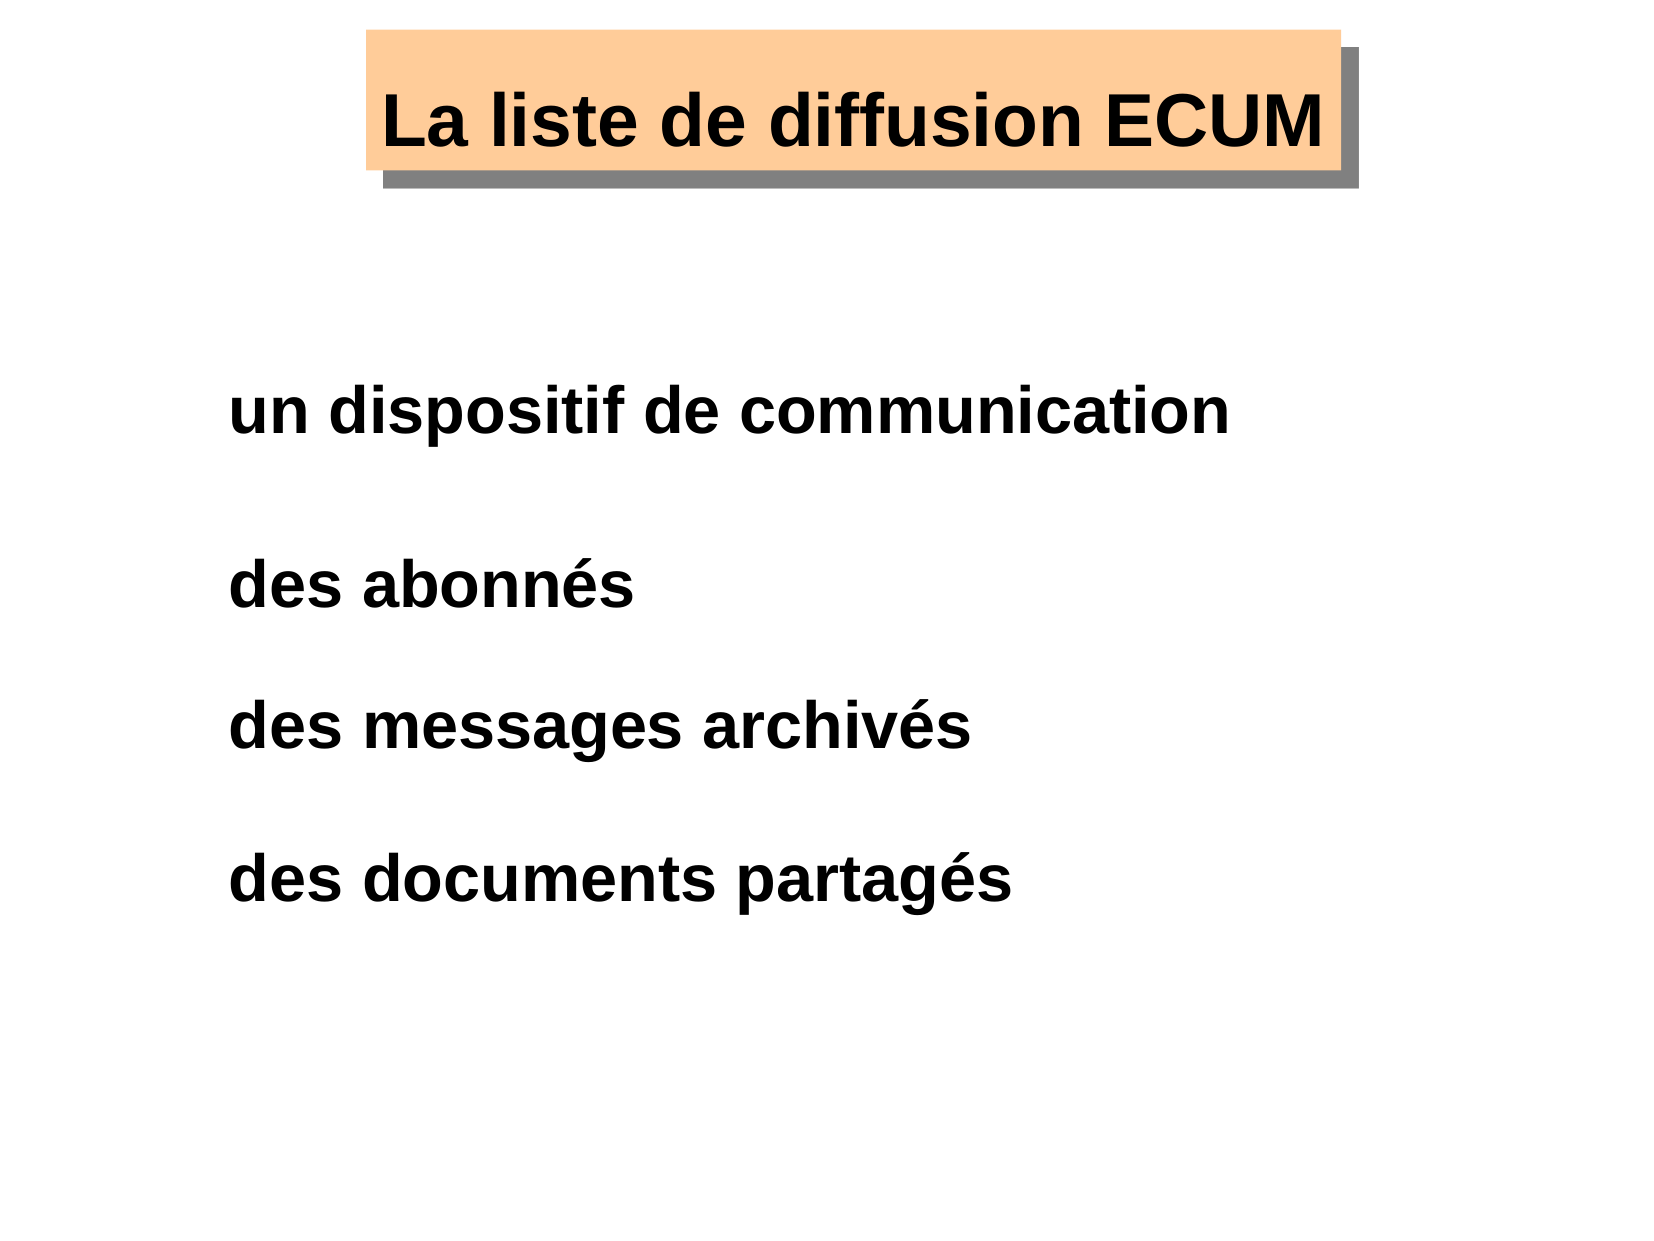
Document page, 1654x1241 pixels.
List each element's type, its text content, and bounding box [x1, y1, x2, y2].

text_box des documents partagés [177, 796, 1447, 886]
text_box La liste de diffusion ECUM [366, 29, 1342, 129]
text_box un dispositif de communication [177, 366, 1447, 456]
text_box des messages archivés [177, 643, 1447, 734]
text_box des abonnés [177, 502, 1447, 592]
